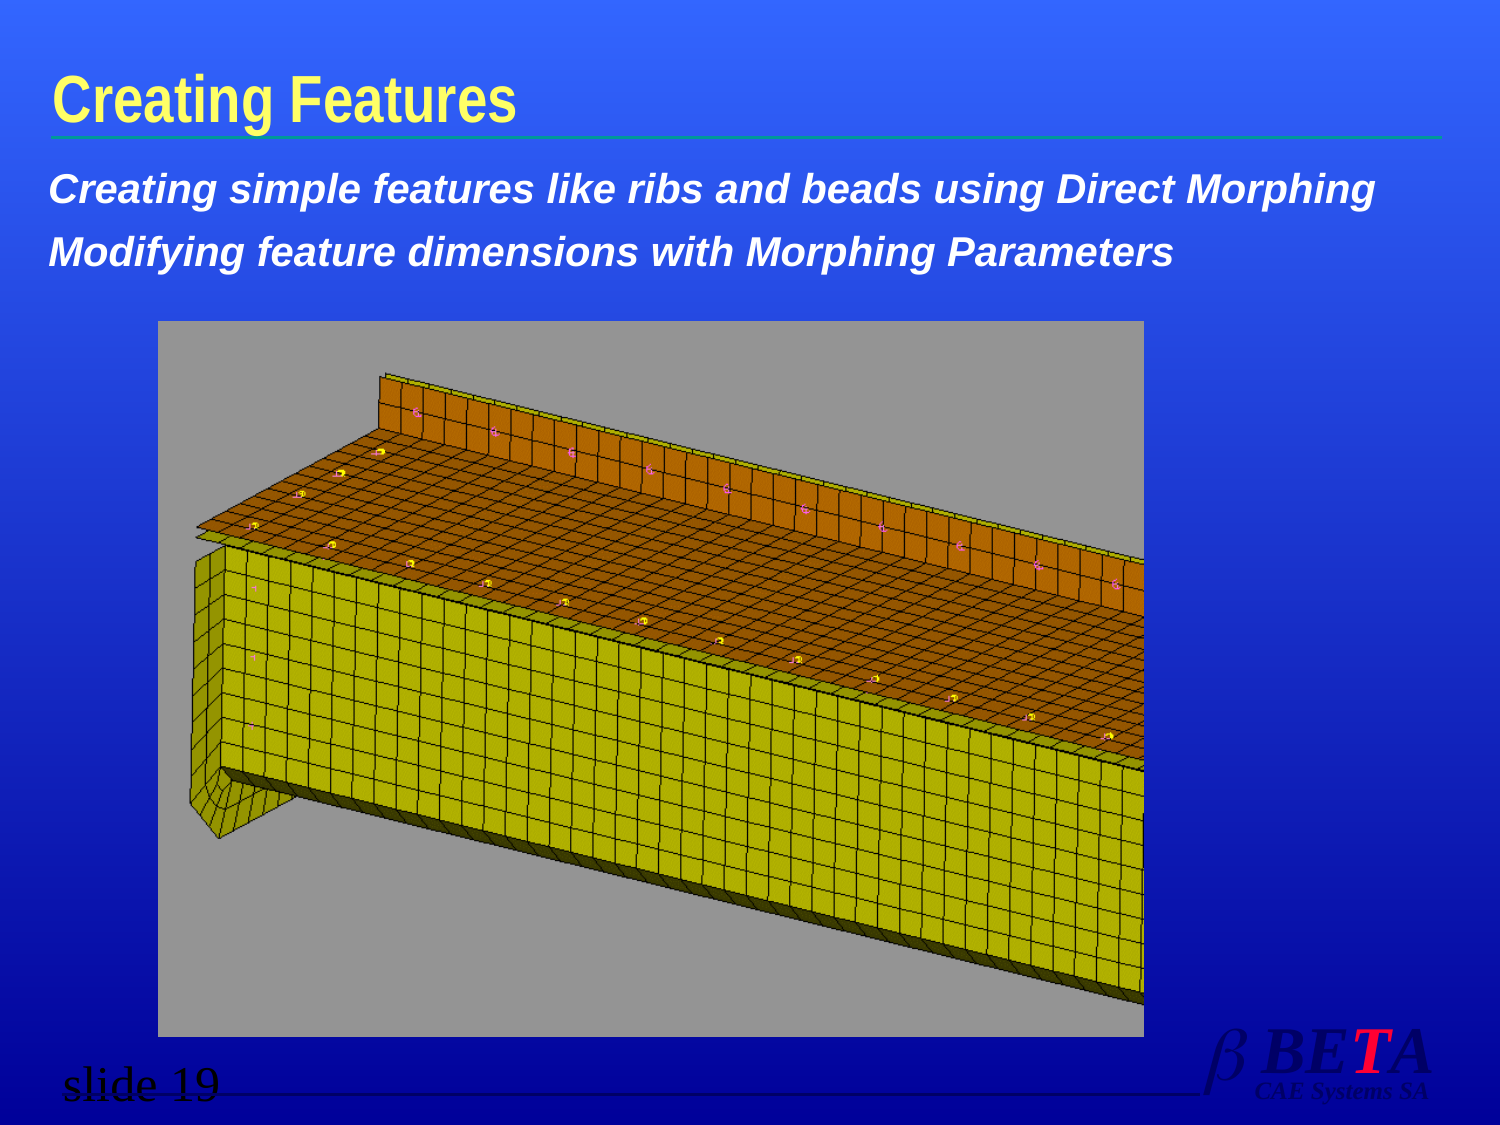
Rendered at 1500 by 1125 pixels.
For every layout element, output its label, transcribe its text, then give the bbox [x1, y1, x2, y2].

text_box Modifying feature dimensions with Morphing Parameters [33, 217, 1469, 283]
text_box Creating simple features like ribs and beads using Direct Morphing [33, 154, 1442, 217]
picture [158, 321, 1144, 1037]
title Creating Features [37, 48, 1450, 144]
